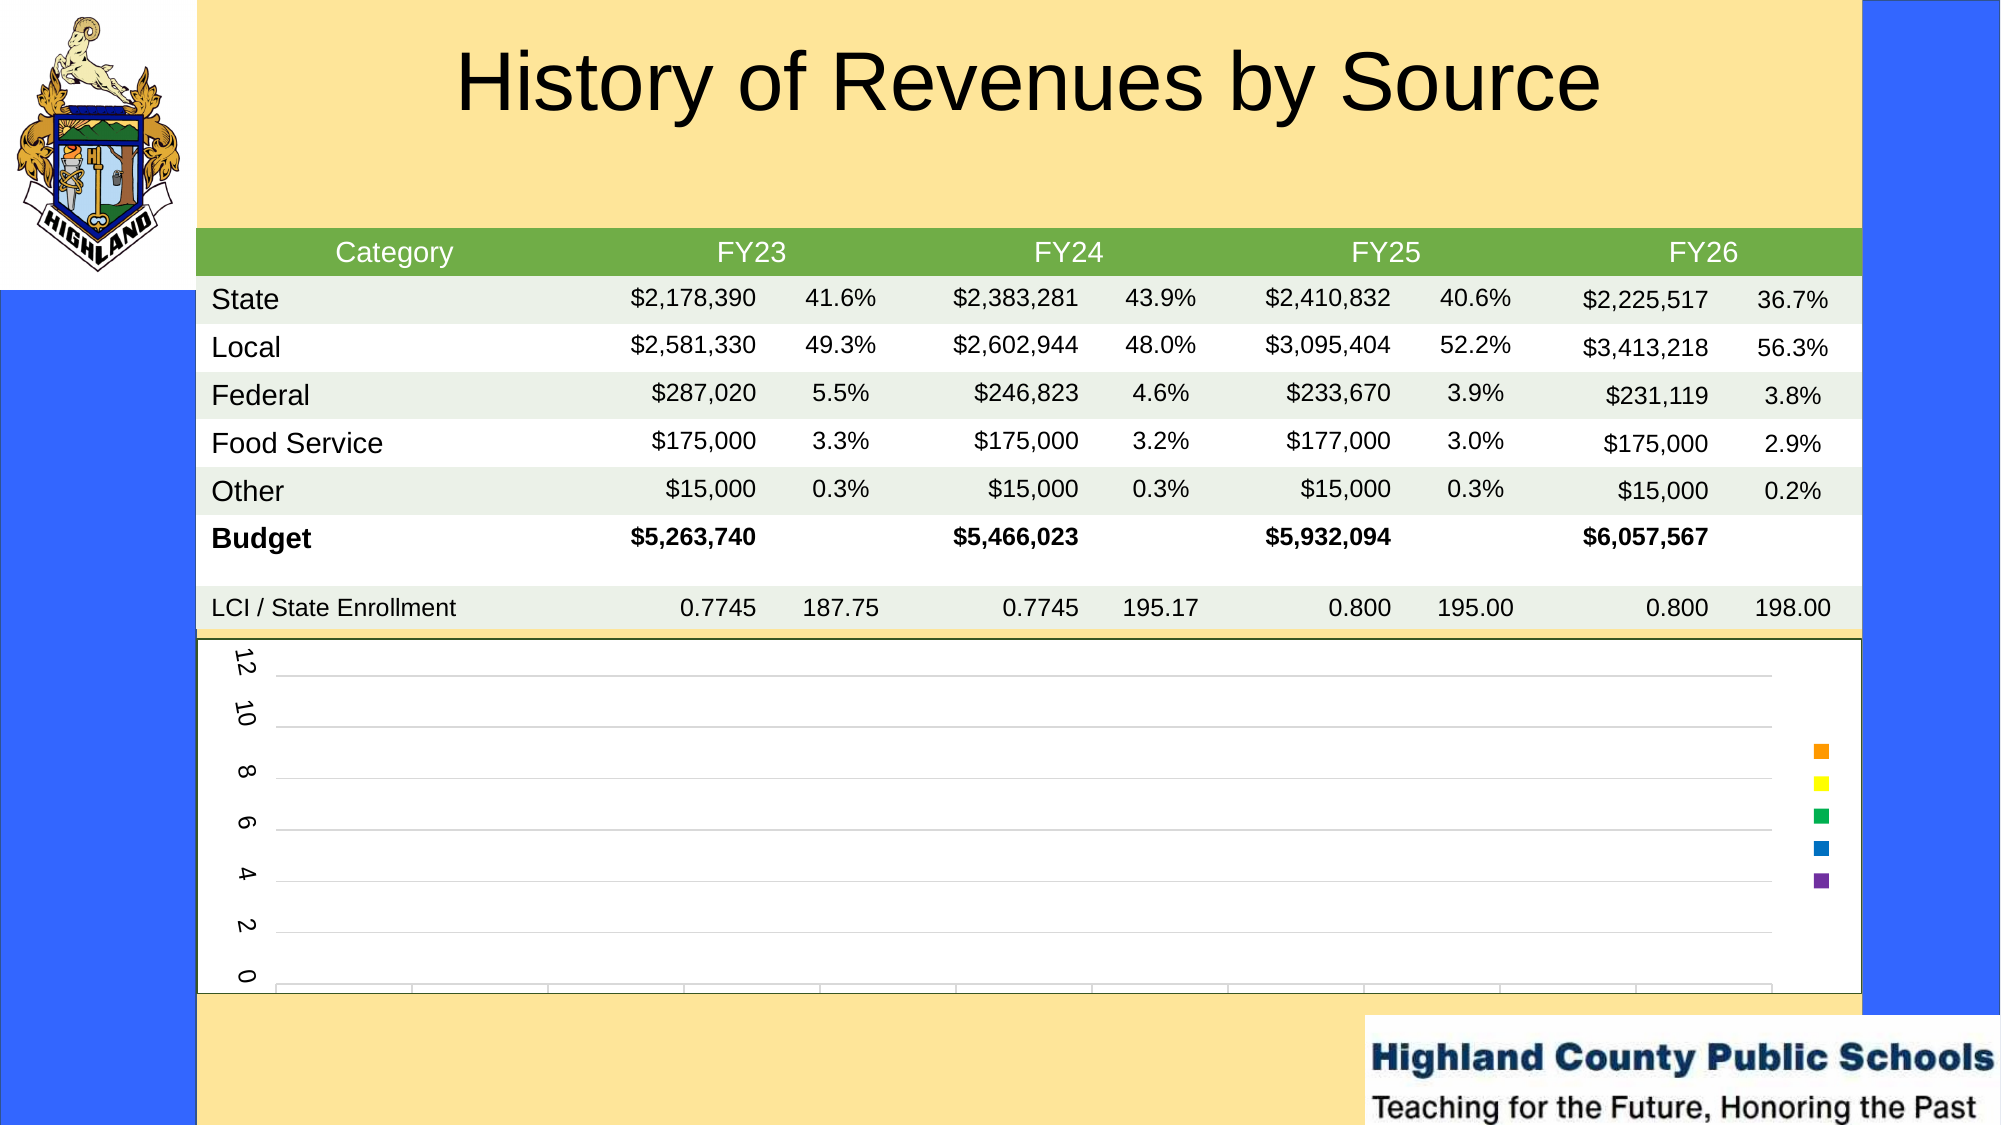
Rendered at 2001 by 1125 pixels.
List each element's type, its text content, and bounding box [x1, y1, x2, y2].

table_cell LCI / State Enrollment [196, 586, 593, 629]
table_cell 56.3% [1724, 324, 1862, 372]
table_cell Food Service [196, 419, 593, 467]
table_cell $2,225,517 [1545, 276, 1724, 324]
table_cell 41.6% [772, 276, 910, 324]
table_cell 0.3% [772, 467, 910, 515]
table_cell [772, 515, 910, 586]
table_cell $15,000 [1228, 467, 1407, 515]
table_header FY25 [1228, 228, 1545, 276]
table_cell 43.9% [1094, 276, 1228, 324]
table_cell 40.6% [1407, 276, 1545, 324]
table_cell $175,000 [910, 419, 1094, 467]
table_cell 2.9% [1724, 419, 1862, 467]
title History of Revenues by Source [196, 19, 1863, 234]
table_cell $15,000 [910, 467, 1094, 515]
table_cell 0.7745 [593, 586, 772, 629]
table_cell 48.0% [1094, 324, 1228, 372]
table_cell State [196, 276, 593, 324]
table_cell Local [196, 324, 593, 372]
table_cell Budget [196, 515, 593, 586]
table_cell 0.3% [1407, 467, 1545, 515]
table_cell $2,383,281 [910, 276, 1094, 324]
table_cell 0.800 [1228, 586, 1407, 629]
table_cell $2,410,832 [1228, 276, 1407, 324]
table_cell $246,823 [910, 372, 1094, 419]
table_cell 3.9% [1407, 372, 1545, 419]
table_cell [1724, 515, 1862, 586]
table_cell 3.2% [1094, 419, 1228, 467]
table_cell Other [196, 467, 593, 515]
picture [0, 0, 197, 290]
table_cell 4.6% [1094, 372, 1228, 419]
table_cell 187.75 [772, 586, 910, 629]
table_cell 195.17 [1094, 586, 1228, 629]
table_cell 195.00 [1407, 586, 1545, 629]
table_cell $5,932,094 [1228, 515, 1407, 586]
table_cell $6,057,567 [1545, 515, 1724, 586]
table_cell $175,000 [1545, 419, 1724, 467]
table_cell 198.00 [1724, 586, 1862, 629]
table_cell 5.5% [772, 372, 910, 419]
table_cell $15,000 [1545, 467, 1724, 515]
chart [196, 638, 1863, 995]
table_cell $287,020 [593, 372, 772, 419]
table_cell $231,119 [1545, 372, 1724, 419]
table_cell 0.7745 [910, 586, 1094, 629]
picture [1365, 1015, 2000, 1125]
table_cell $2,178,390 [593, 276, 772, 324]
table_cell 3.3% [772, 419, 910, 467]
table_header FY24 [910, 228, 1228, 276]
table_cell $5,263,740 [593, 515, 772, 586]
table_header Category [196, 228, 593, 276]
table_cell 49.3% [772, 324, 910, 372]
table_cell $175,000 [593, 419, 772, 467]
table_cell $2,581,330 [593, 324, 772, 372]
table_cell $2,602,944 [910, 324, 1094, 372]
table_header FY23 [593, 228, 910, 276]
table_cell $3,413,218 [1545, 324, 1724, 372]
table_cell 0.3% [1094, 467, 1228, 515]
table_cell 0.2% [1724, 467, 1862, 515]
table_cell 3.8% [1724, 372, 1862, 419]
table_cell Federal [196, 372, 593, 419]
table_cell 36.7% [1724, 276, 1862, 324]
table_cell $177,000 [1228, 419, 1407, 467]
table_cell $233,670 [1228, 372, 1407, 419]
table_cell $3,095,404 [1228, 324, 1407, 372]
table_cell $15,000 [593, 467, 772, 515]
table_cell $5,466,023 [910, 515, 1094, 586]
table_cell [1094, 515, 1228, 586]
table_header FY26 [1545, 228, 1862, 276]
table_cell 52.2% [1407, 324, 1545, 372]
table_cell 0.800 [1545, 586, 1724, 629]
table_cell [1407, 515, 1545, 586]
table_cell 3.0% [1407, 419, 1545, 467]
